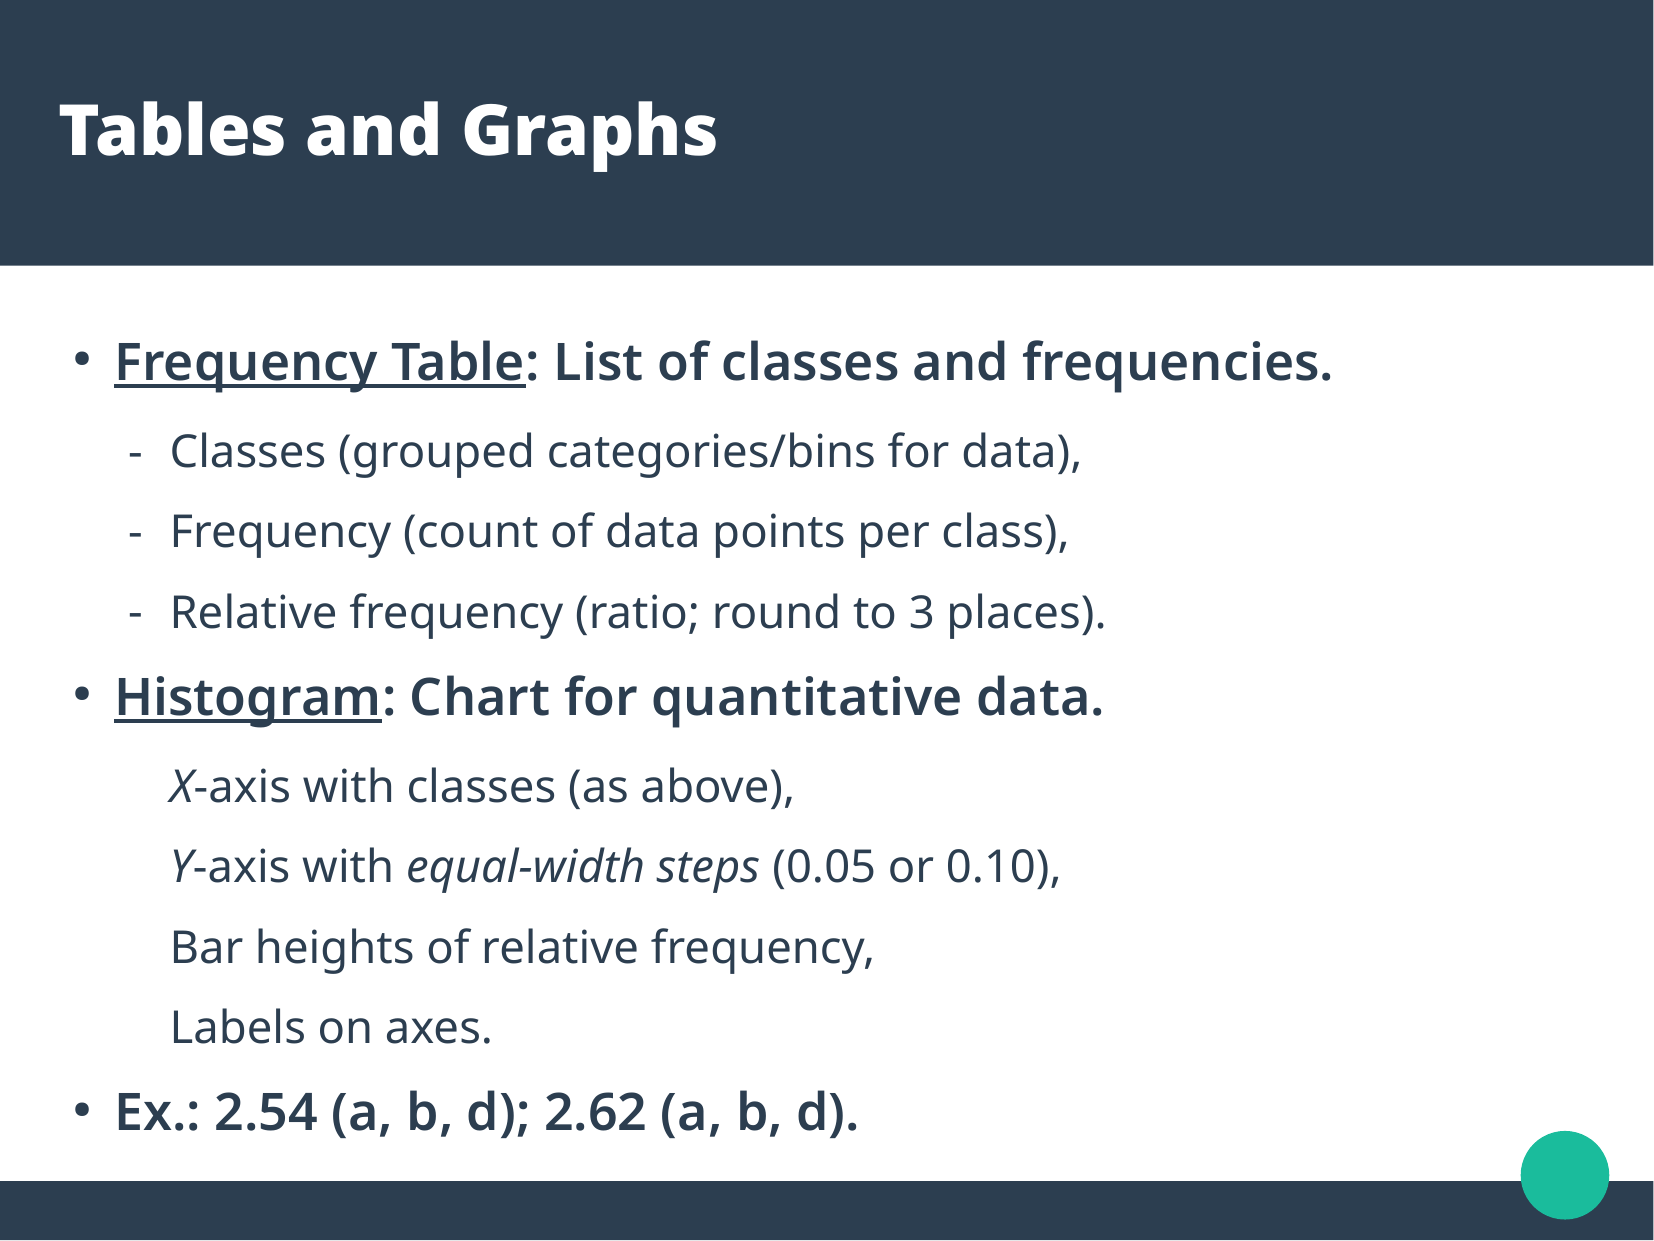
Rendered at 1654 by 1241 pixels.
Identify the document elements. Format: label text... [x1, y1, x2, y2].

list Frequency Table: List of classes and frequencies. Classes (grouped categories/bins for data), Frequency (count of data points per class), Relative frequency (ratio; round to 3 places). Histogram: Chart for quantitative data. X-axis with classes (as above), Y-axis with equal-width steps (0.05 or 0.10), Bar heights of relative frequency, Labels on axes. Ex.: 2.54 (a, b, d); 2.62 (a, b, d). [59, 324, 1595, 1152]
title Tables and Graphs [59, 49, 1595, 207]
